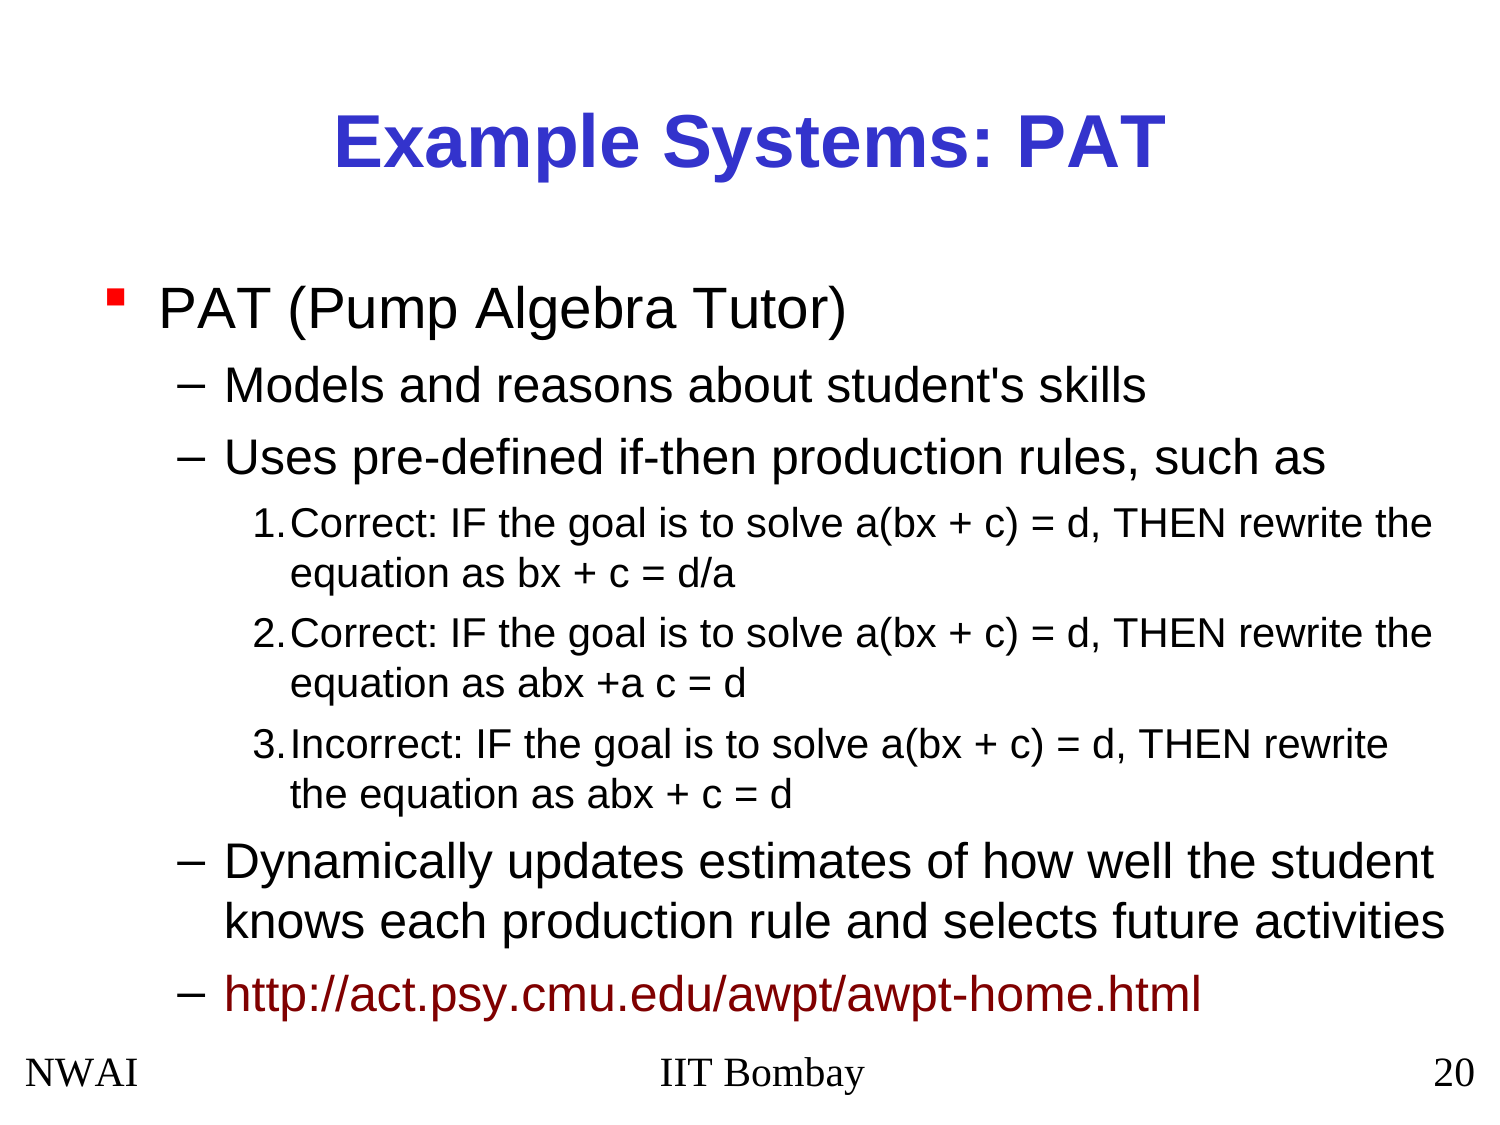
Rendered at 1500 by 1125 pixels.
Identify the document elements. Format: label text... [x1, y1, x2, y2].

title Example Systems: PAT [37, 62, 1463, 213]
list PAT (Pump Algebra Tutor) Models and reasons about student's skills Uses pre-defined if-then production rules, such as Correct: IF the goal is to solve a(bx + c) = d, THEN rewrite the equation as bx + c = d/a Correct: IF the goal is to solve a(bx + c) = d, THEN rewrite the equation as abx +a c = d Incorrect: IF the goal is to solve a(bx + c) = d, THEN rewrite the equation as abx + c = d Dynamically updates estimates of how well the student knows each production rule and selects future activities http://act.psy.cmu.edu/awpt/awpt-home.html [87, 262, 1463, 1038]
